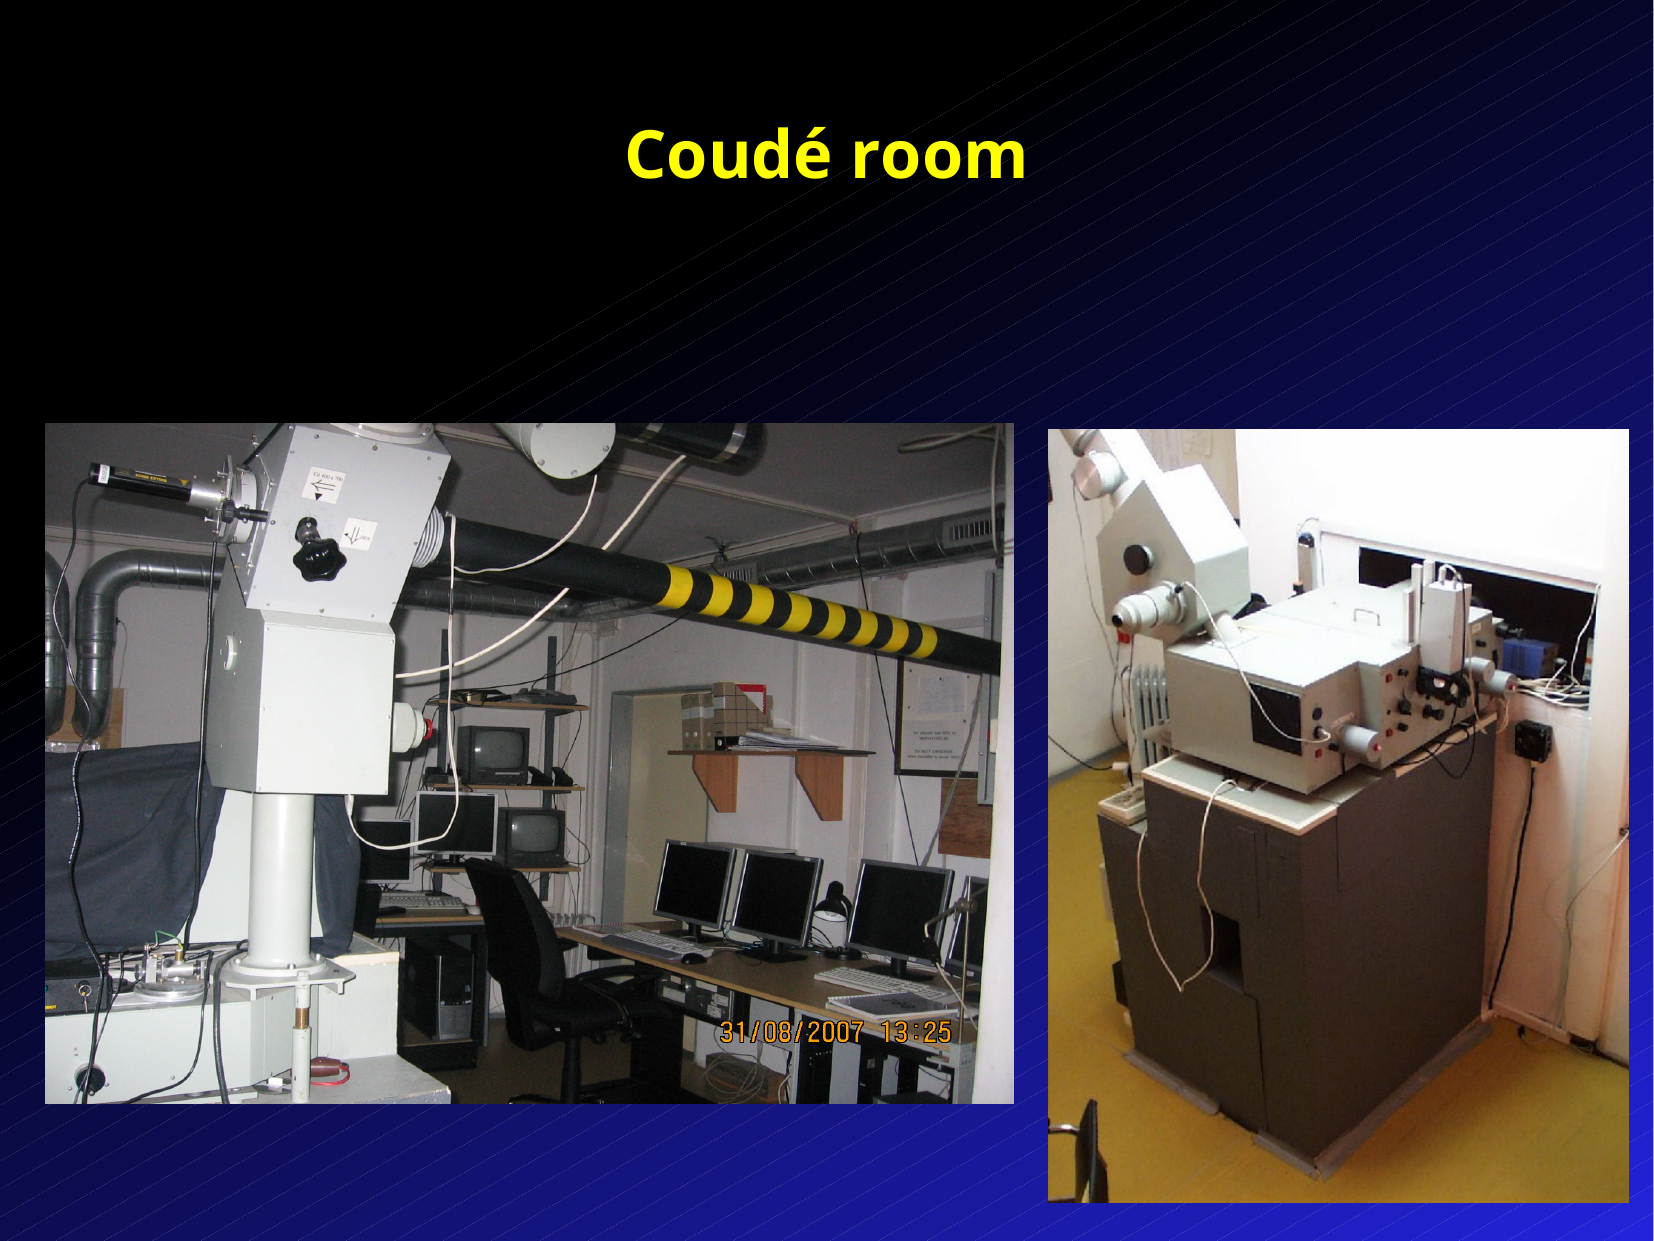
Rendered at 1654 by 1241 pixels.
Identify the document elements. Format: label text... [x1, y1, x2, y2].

picture [1048, 429, 1629, 1203]
title Coudé room [82, 49, 1571, 257]
picture [45, 423, 1014, 1104]
